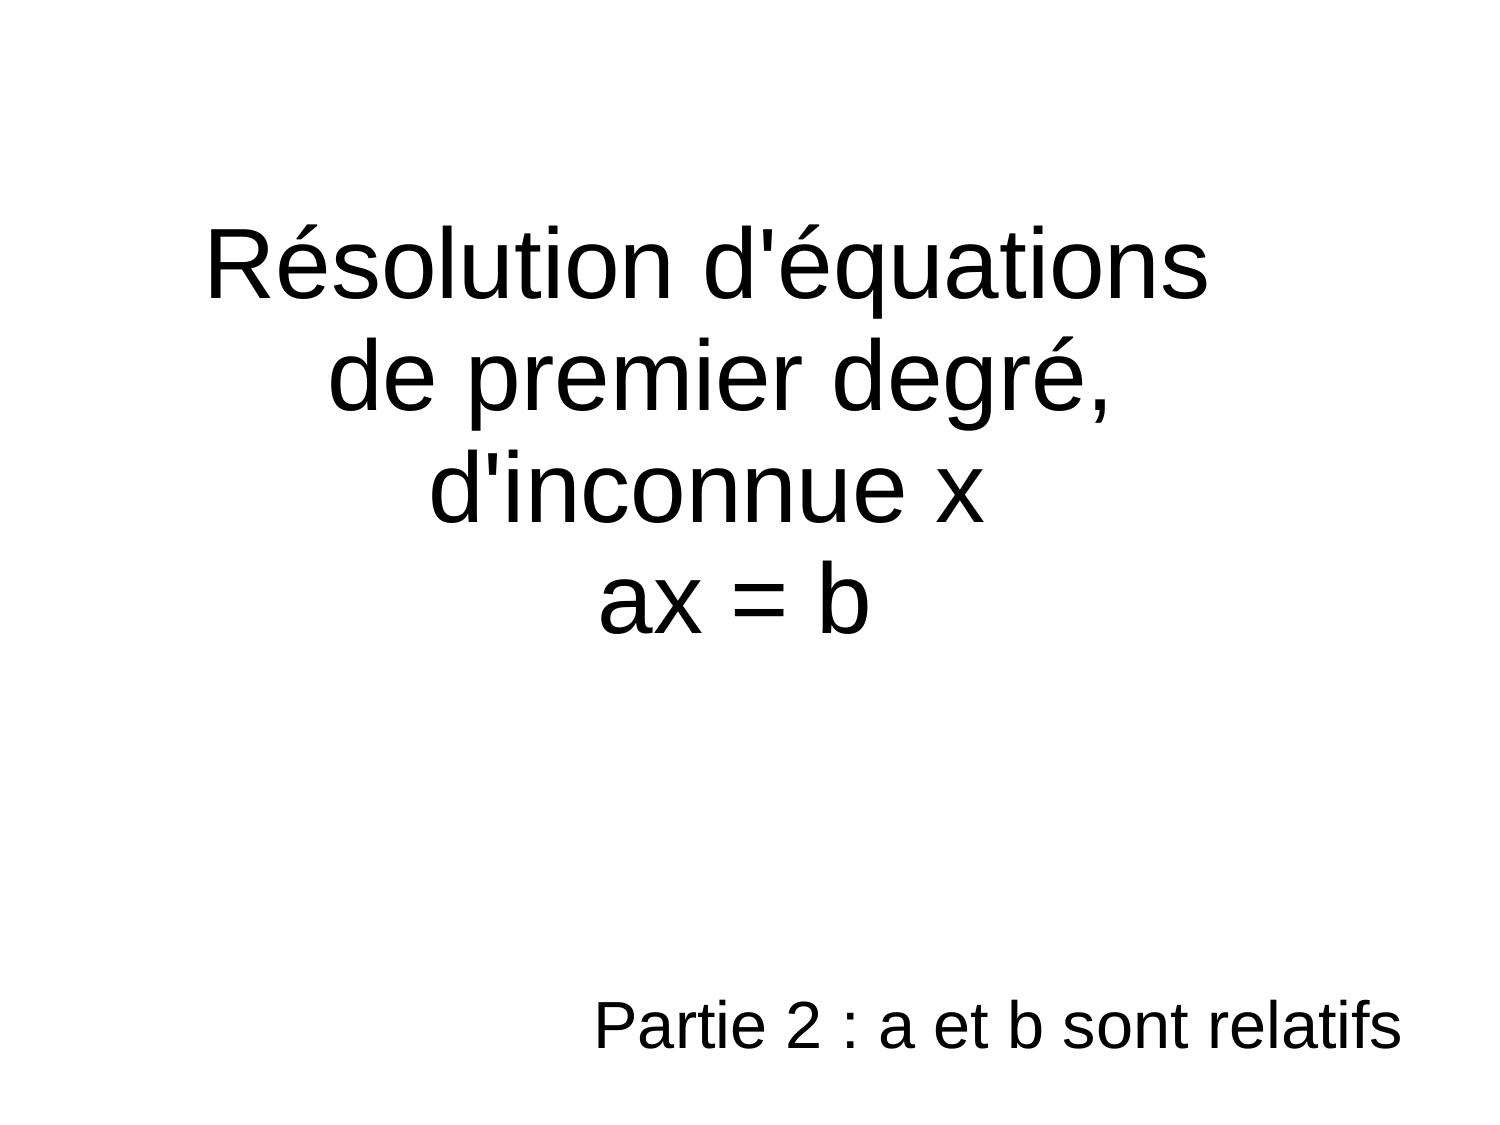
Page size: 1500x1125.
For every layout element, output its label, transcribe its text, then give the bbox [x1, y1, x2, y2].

text_box Partie 2 : a et b sont relatifs [578, 980, 1420, 1070]
text_box Résolution d'équations de premier degré, d'inconnue x ax = b [188, 200, 1406, 663]
